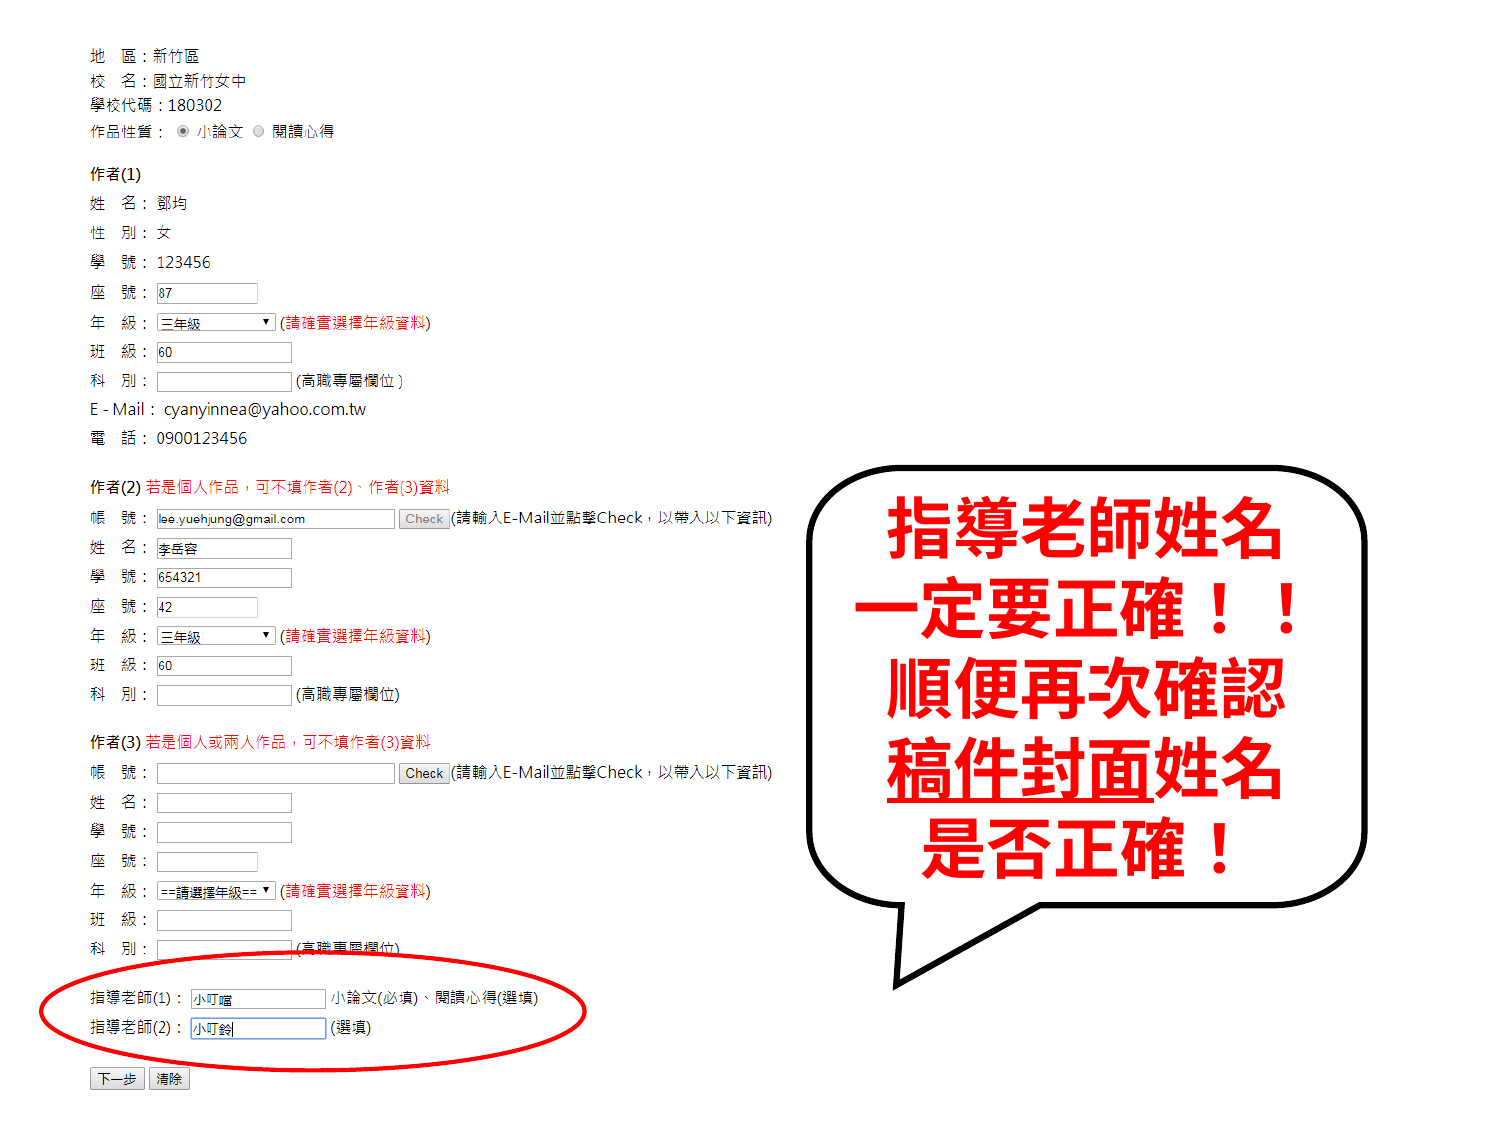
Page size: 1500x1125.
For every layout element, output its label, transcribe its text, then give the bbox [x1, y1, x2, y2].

picture [66, 955, 582, 1068]
picture [66, 42, 786, 1097]
text_box 指導老師姓名 一定要正確！！ 順便再次確認 稿件封面姓名 是否正確！ [809, 467, 1365, 986]
